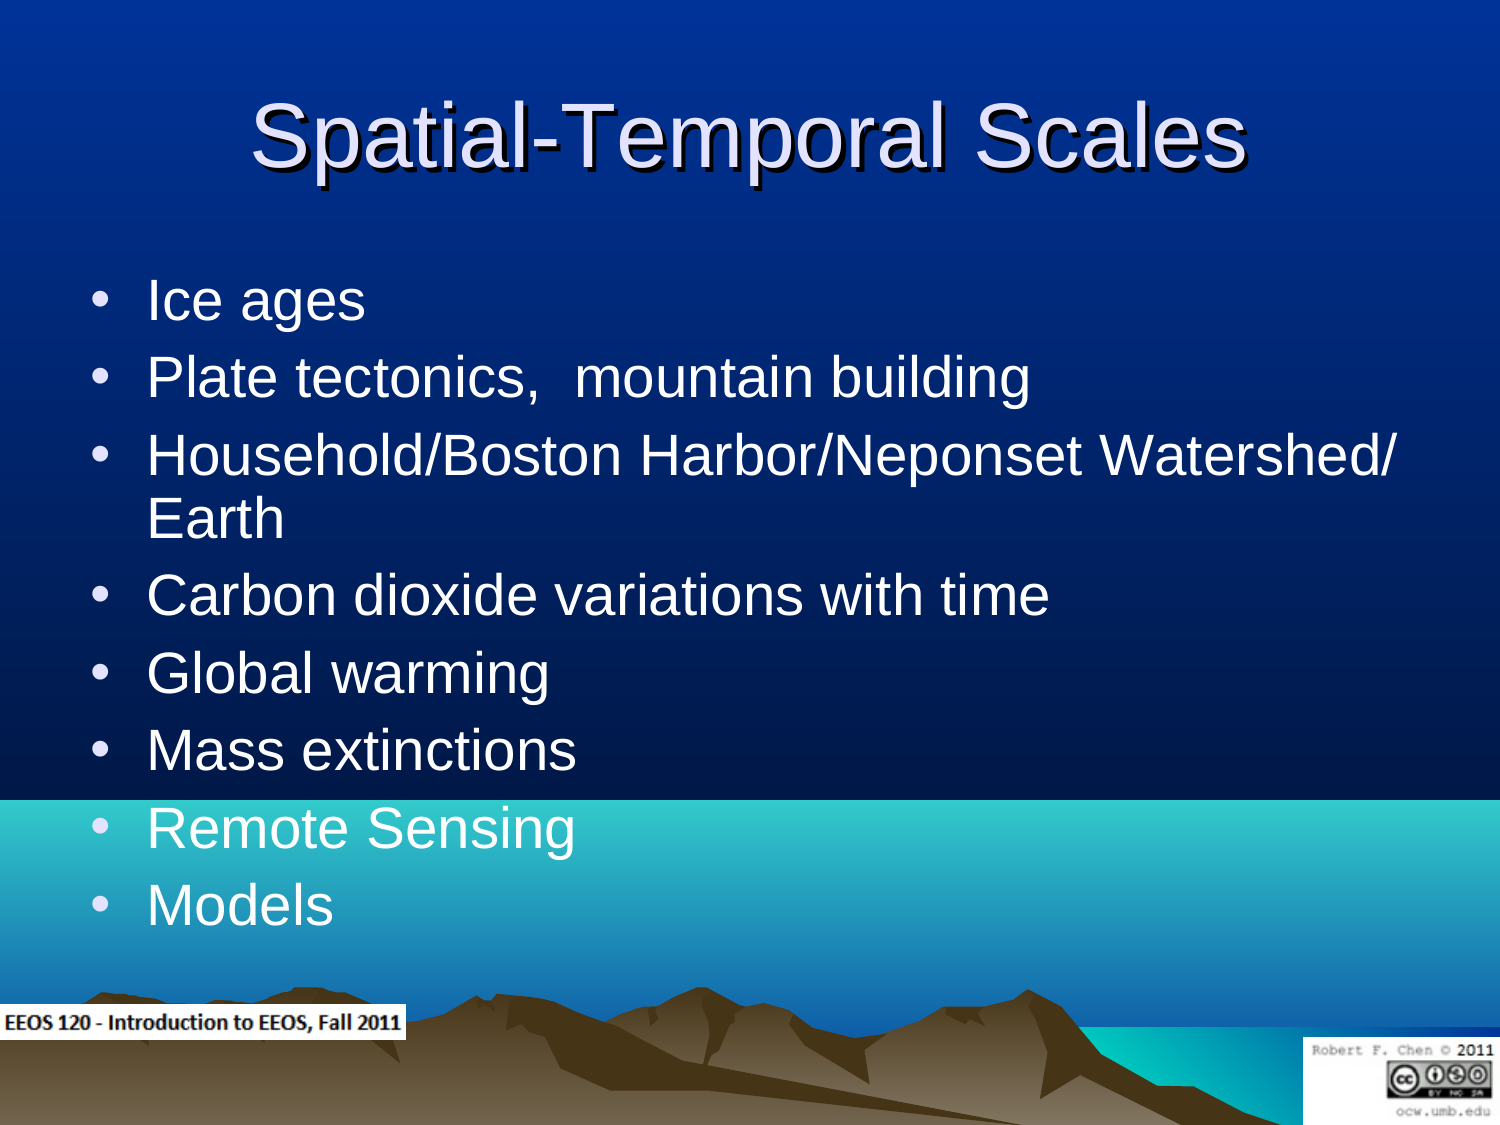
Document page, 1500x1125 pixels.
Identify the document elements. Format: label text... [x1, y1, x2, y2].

picture [1302, 1037, 1500, 1125]
title Spatial-Temporal Scales [75, 37, 1426, 225]
list Ice ages Plate tectonics, mountain building Household/Boston Harbor/Neponset Watershed/ Earth Carbon dioxide variations with time Global warming Mass extinctions Remote Sensing Models [75, 262, 1426, 1026]
picture [0, 1004, 406, 1040]
